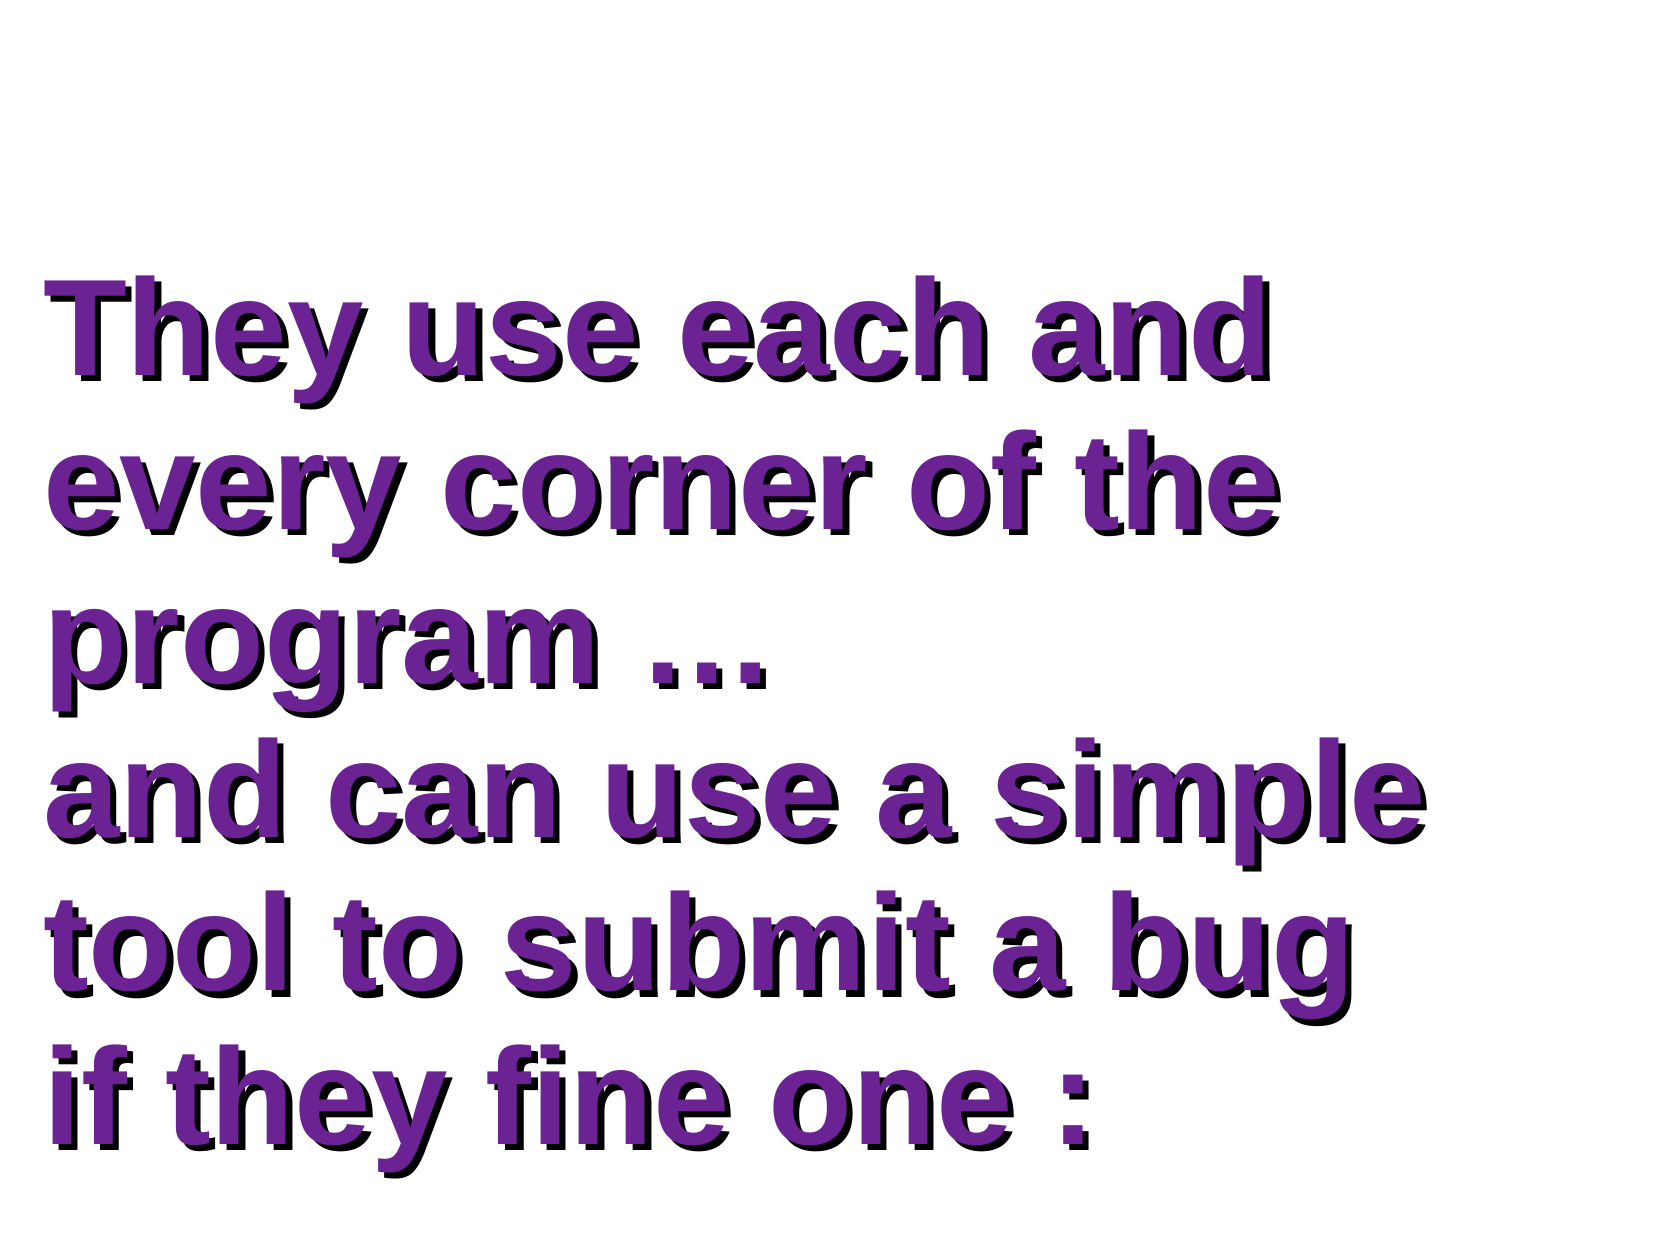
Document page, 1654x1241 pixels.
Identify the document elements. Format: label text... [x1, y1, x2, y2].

text_box They use each and every corner of the program … and can use a simple tool to submit a bug if they fine one : [28, 243, 1481, 1182]
